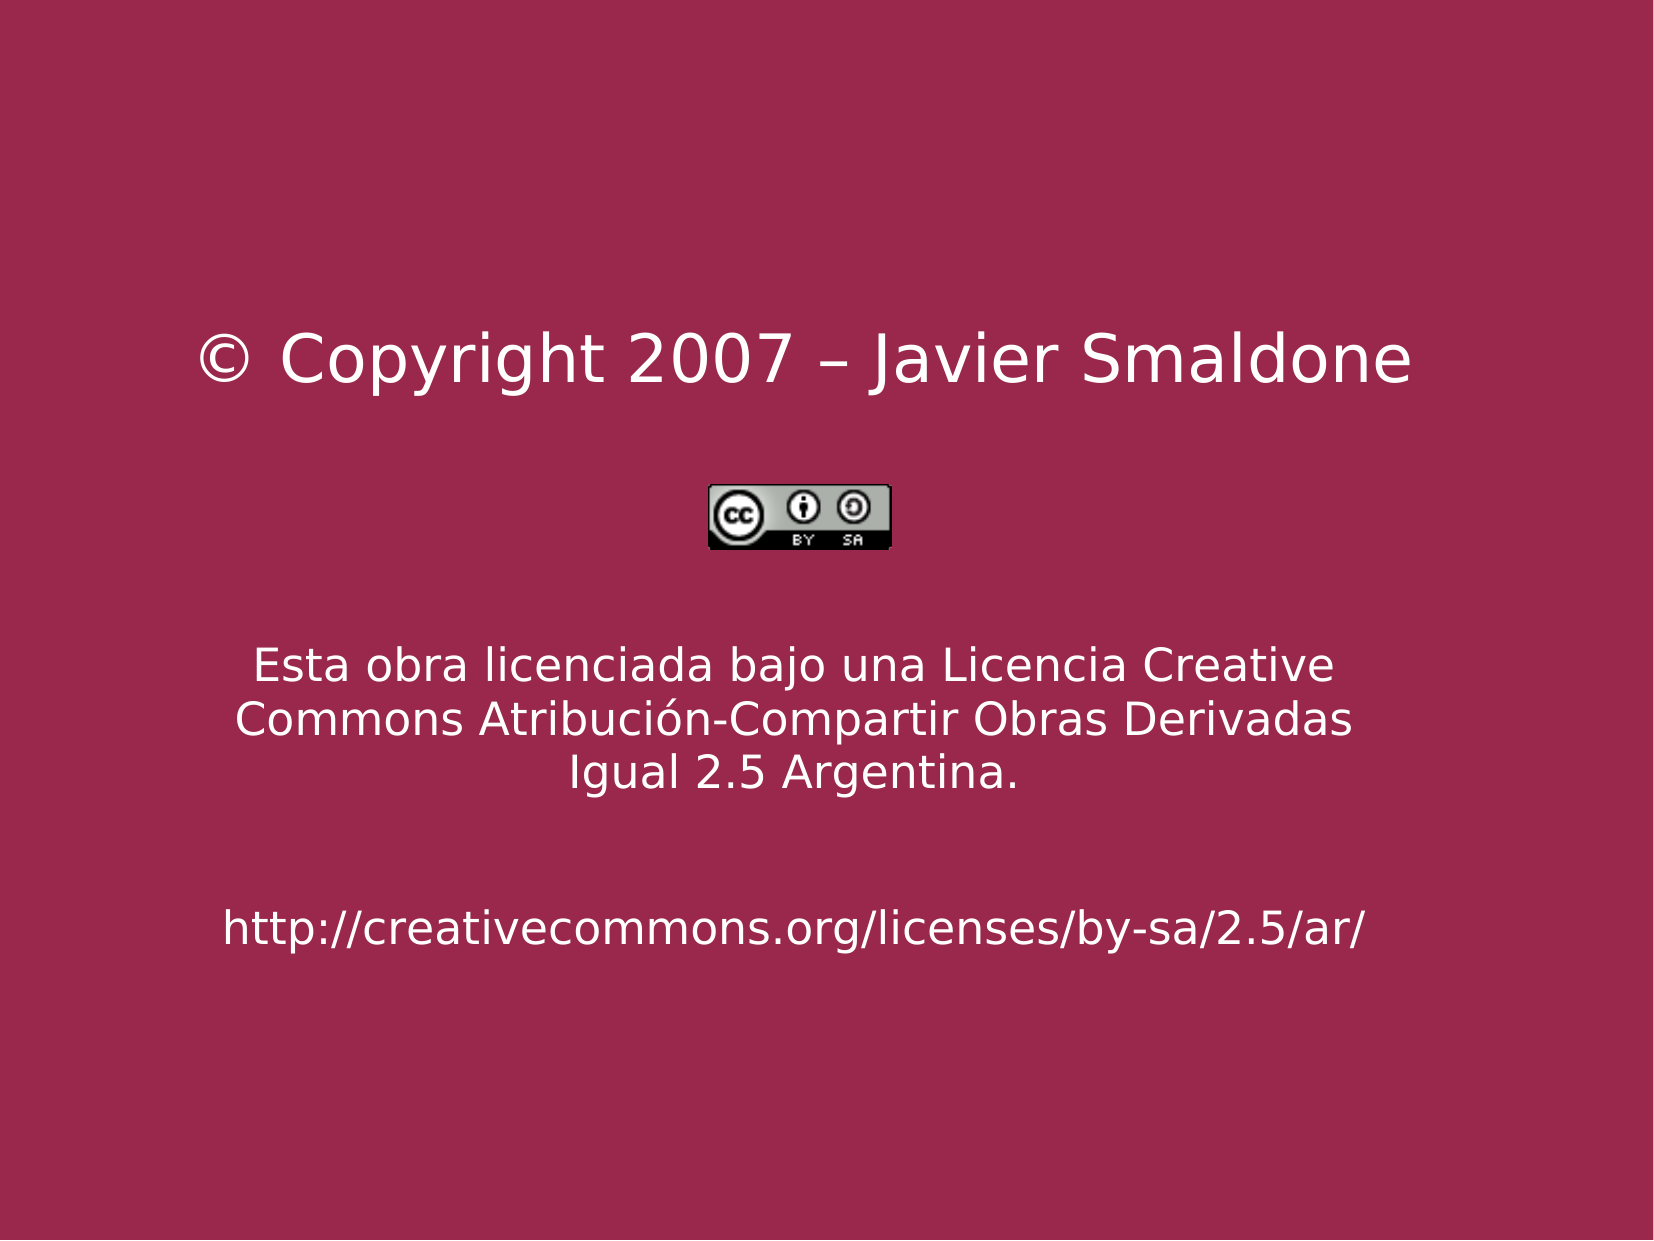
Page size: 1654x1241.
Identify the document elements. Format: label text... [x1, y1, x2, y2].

picture [708, 484, 892, 550]
text_box © Copyright 2007 – Javier Smaldone [153, 312, 1453, 406]
text_box Esta obra licenciada bajo una Licencia Creative Commons Atribución-Compartir Obras Derivadas Igual 2.5 Argentina. http://creativecommons.org/licenses/by-sa/2.5/ar/ [188, 631, 1400, 963]
